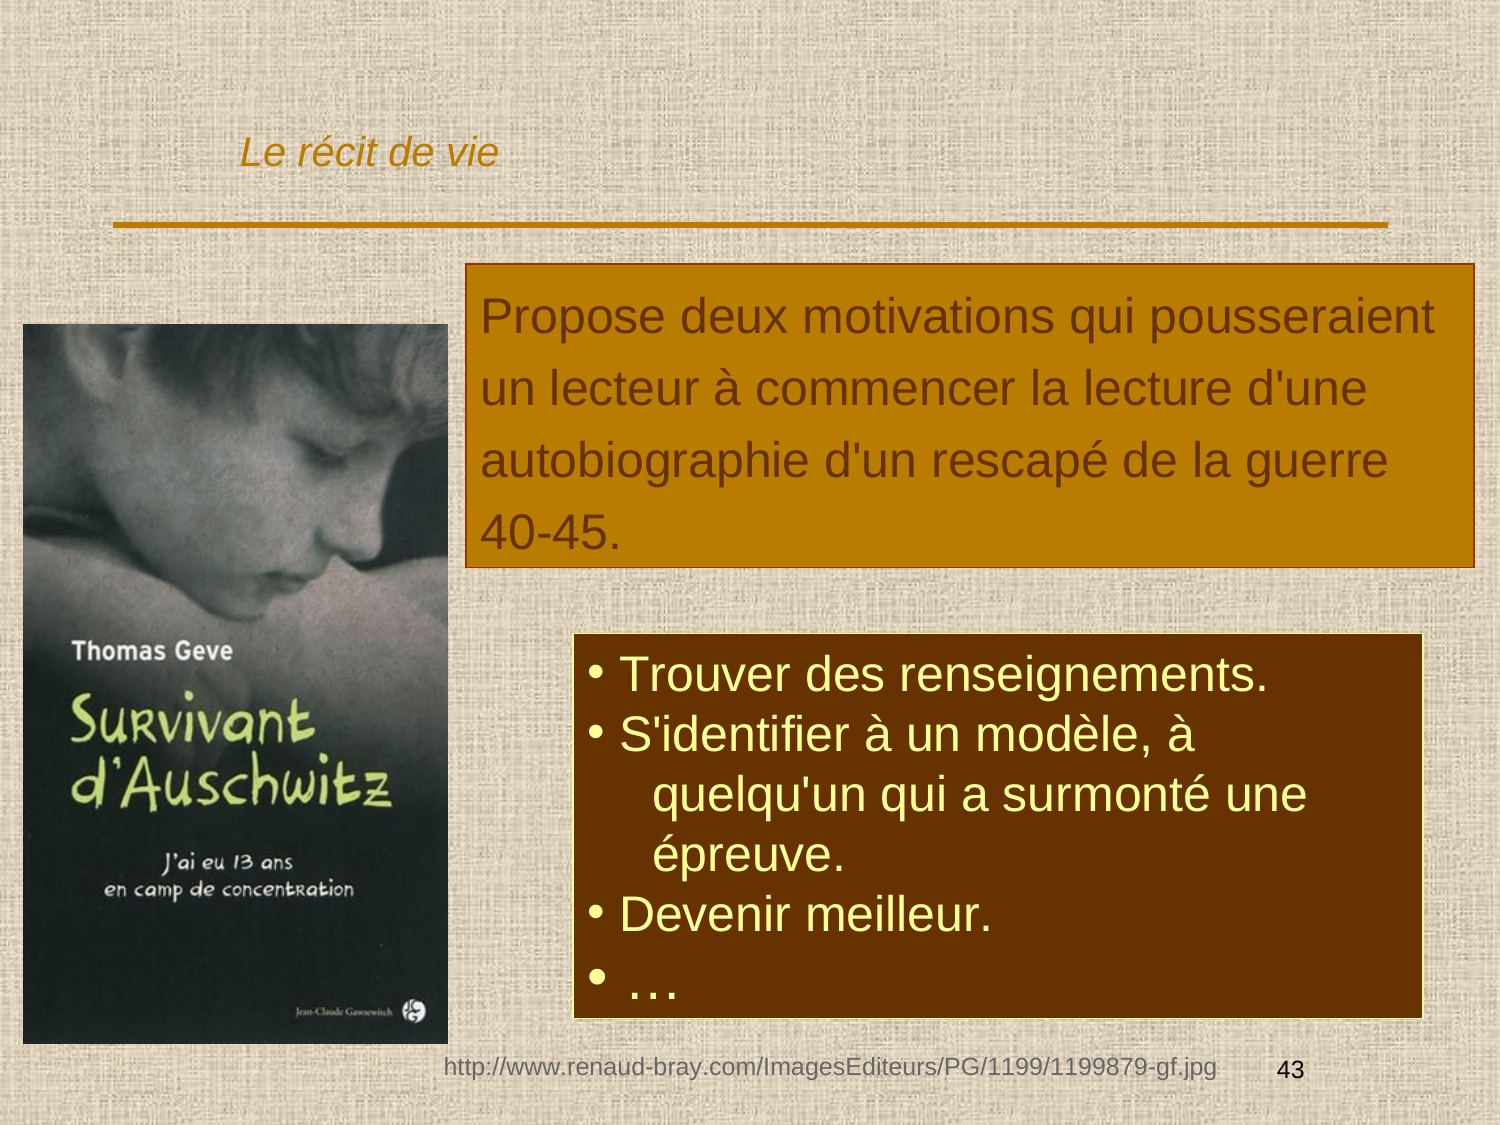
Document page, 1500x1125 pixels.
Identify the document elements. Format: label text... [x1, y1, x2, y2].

text_box http://www.renaud-bray.com/ImagesEditeurs/PG/1199/1199879-gf.jpg [428, 1043, 1245, 1097]
text_box Propose deux motivations qui pousseraient un lecteur à commencer la lecture d'une autobiographie d'un rescapé de la guerre 40-45. [465, 264, 1475, 568]
text_box Le récit de vie [224, 116, 515, 183]
picture [0, 0, 1500, 1125]
text_box Trouver des renseignements. S'identifier à un modèle, à quelqu'un qui a surmonté une épreuve. Devenir meilleur. … [573, 633, 1423, 1019]
